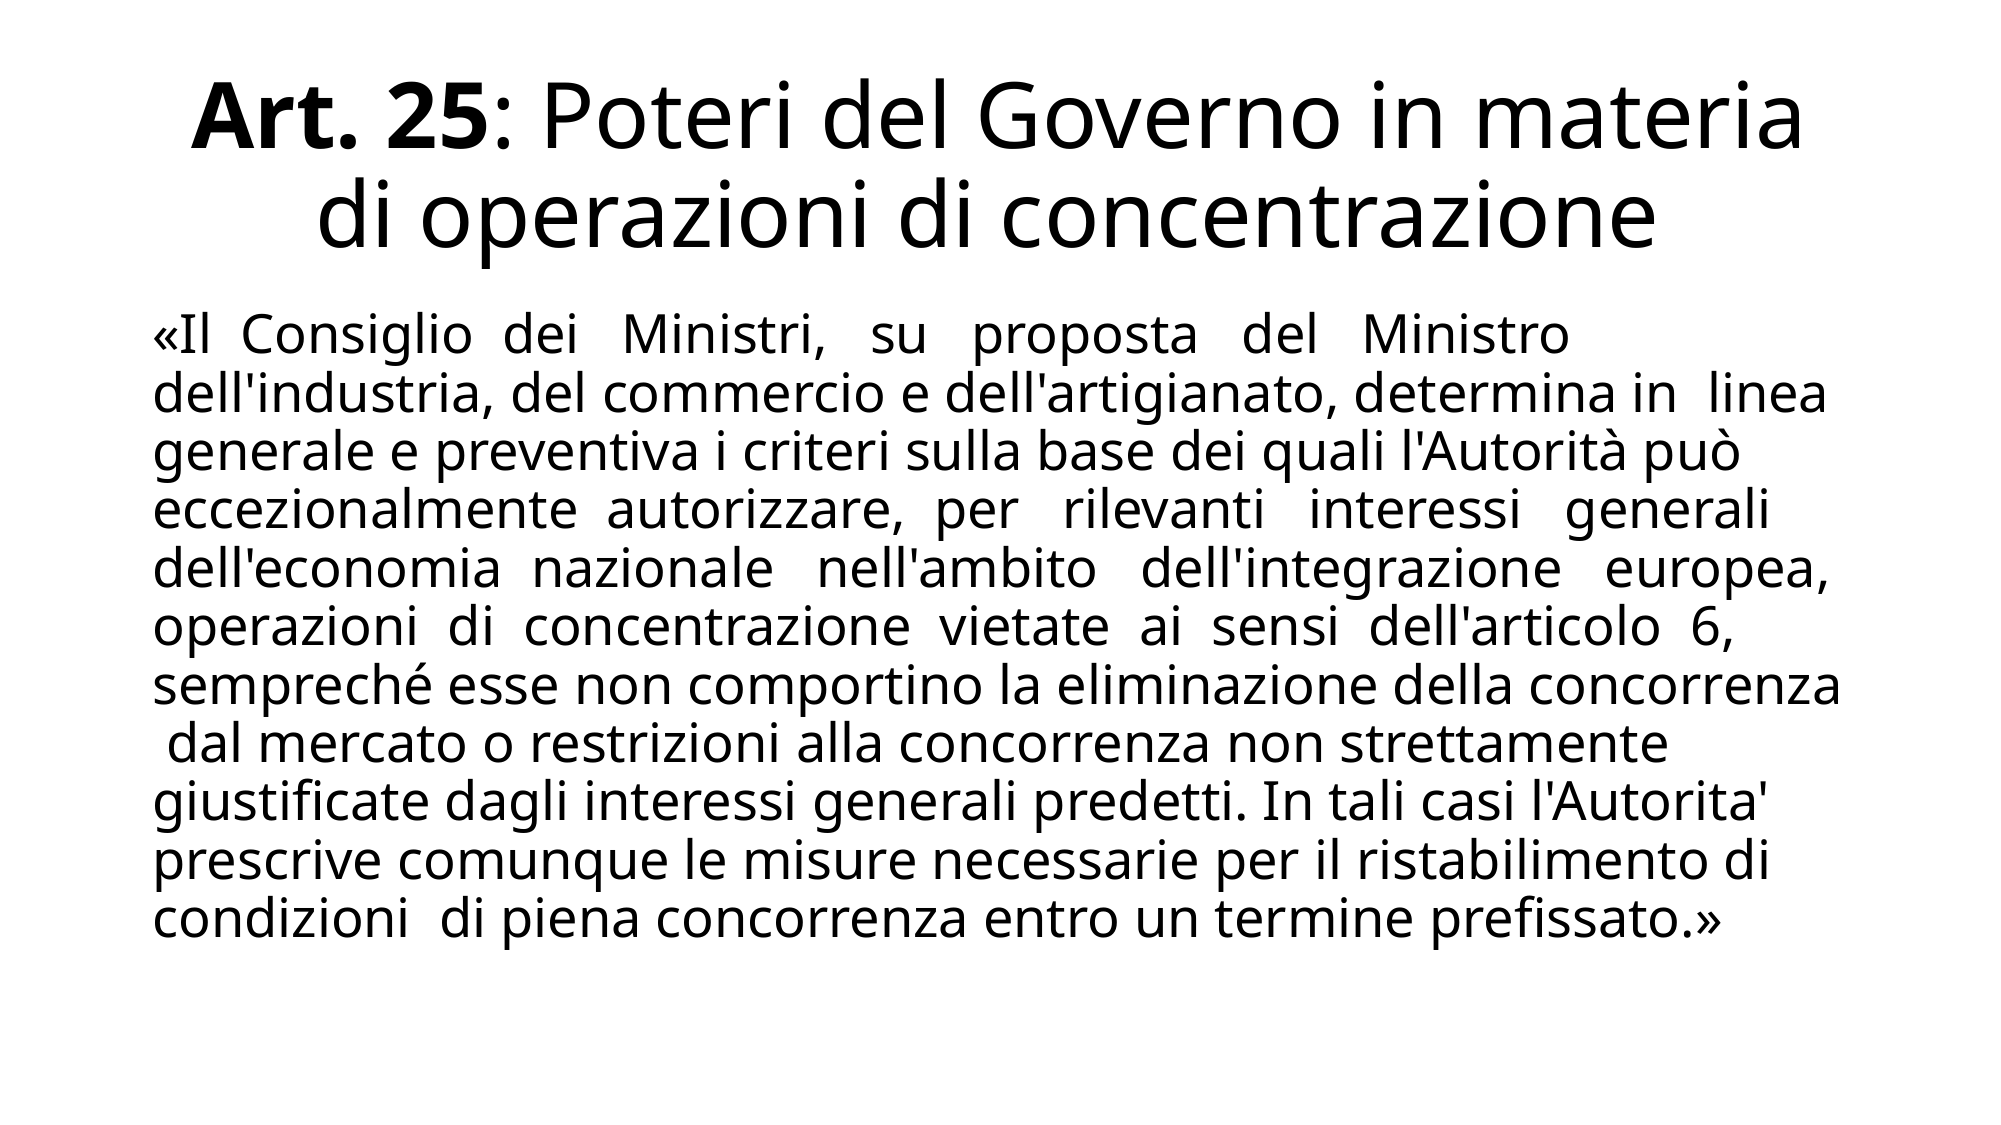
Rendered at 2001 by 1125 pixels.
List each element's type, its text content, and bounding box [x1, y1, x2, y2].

list «Il Consiglio dei Ministri, su proposta del Ministro dell'industria, del commercio e dell'artigianato, determina in linea generale e preventiva i criteri sulla base dei quali l'Autorità può eccezionalmente autorizzare, per rilevanti interessi generali dell'economia nazionale nell'ambito dell'integrazione europea, operazioni di concentrazione vietate ai sensi dell'articolo 6, sempreché esse non comportino la eliminazione della concorrenza dal mercato o restrizioni alla concorrenza non strettamente giustificate dagli interessi generali predetti. In tali casi l'Autorita' prescrive comunque le misure necessarie per il ristabilimento di condizioni di piena concorrenza entro un termine prefissato.» [137, 299, 1863, 1014]
title Art. 25: Poteri del Governo in materia di operazioni di concentrazione [137, 59, 1863, 278]
